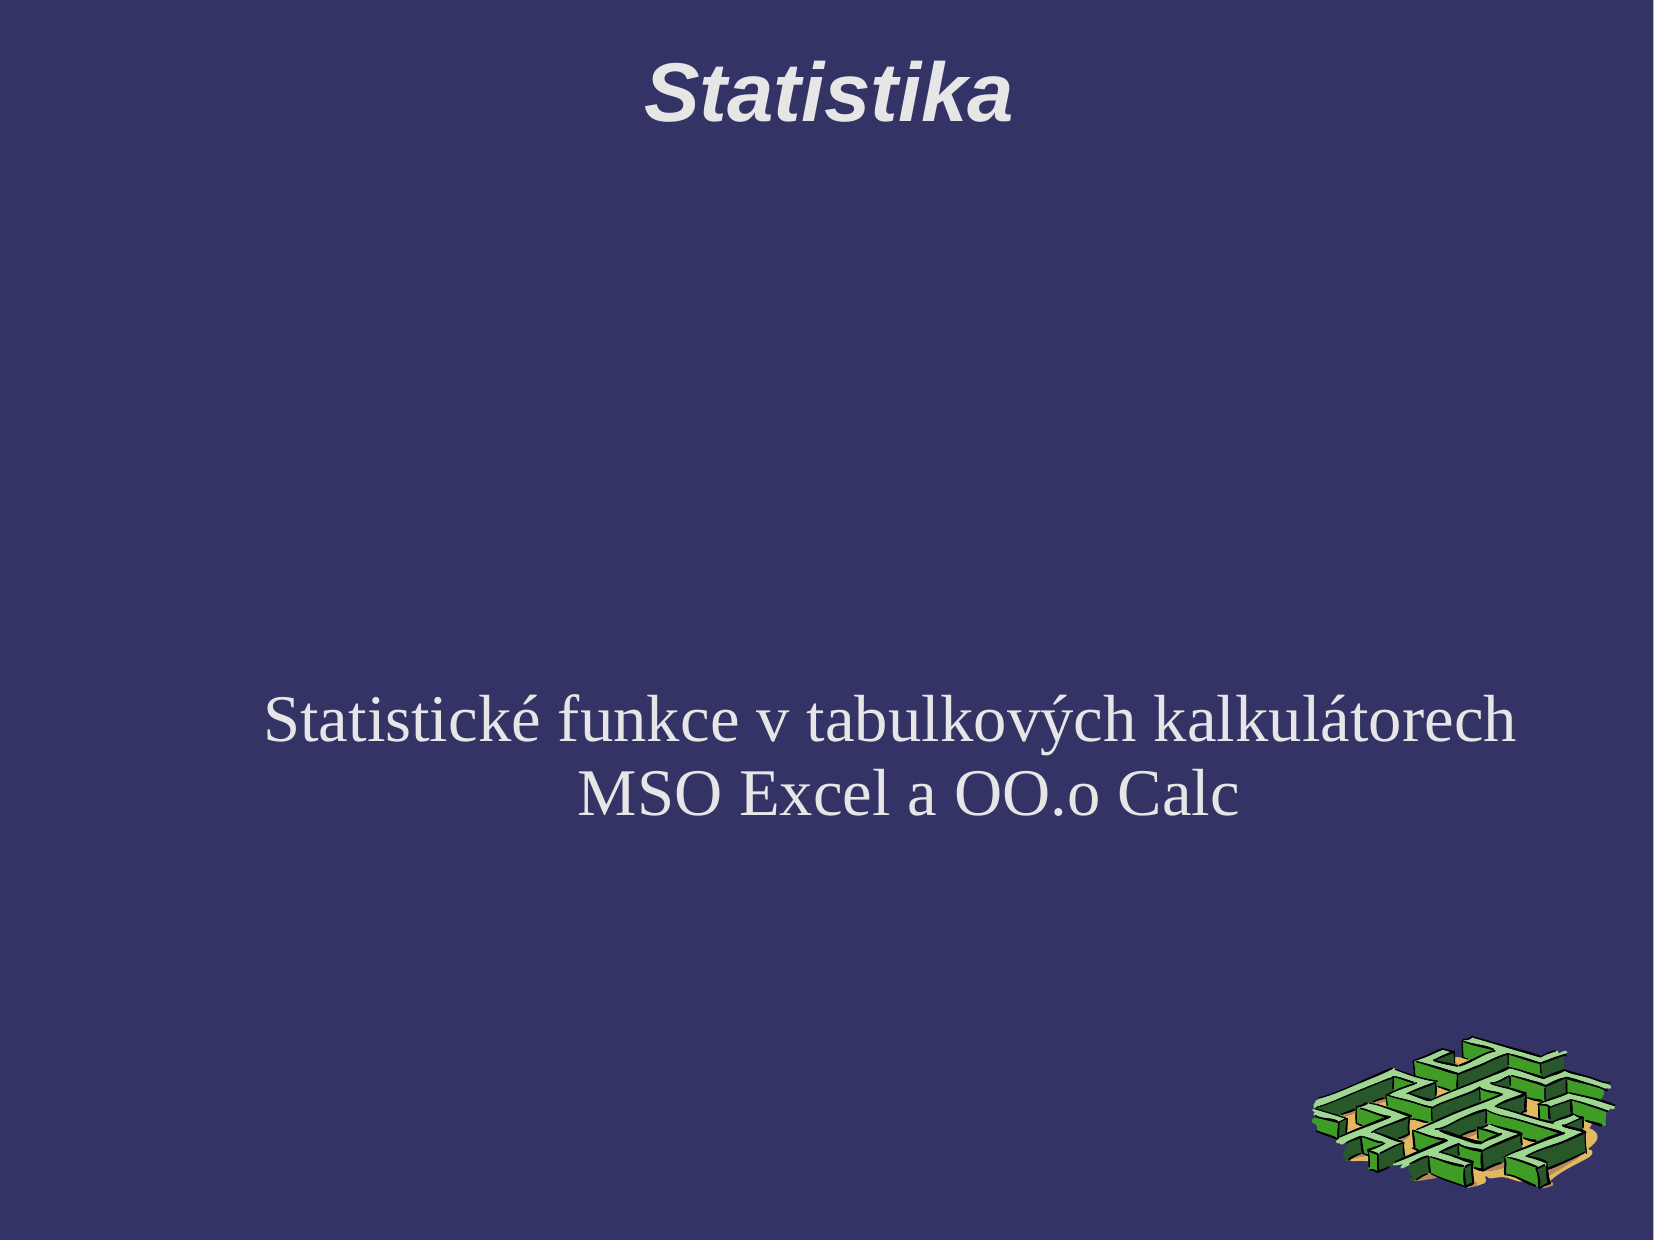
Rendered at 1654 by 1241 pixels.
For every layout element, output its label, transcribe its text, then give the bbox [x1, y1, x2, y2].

title Statistika [123, 0, 1536, 187]
subtitle Statistické funkce v tabulkových kalkulátorech MSO Excel a OO.o Calc [178, 364, 1570, 1147]
